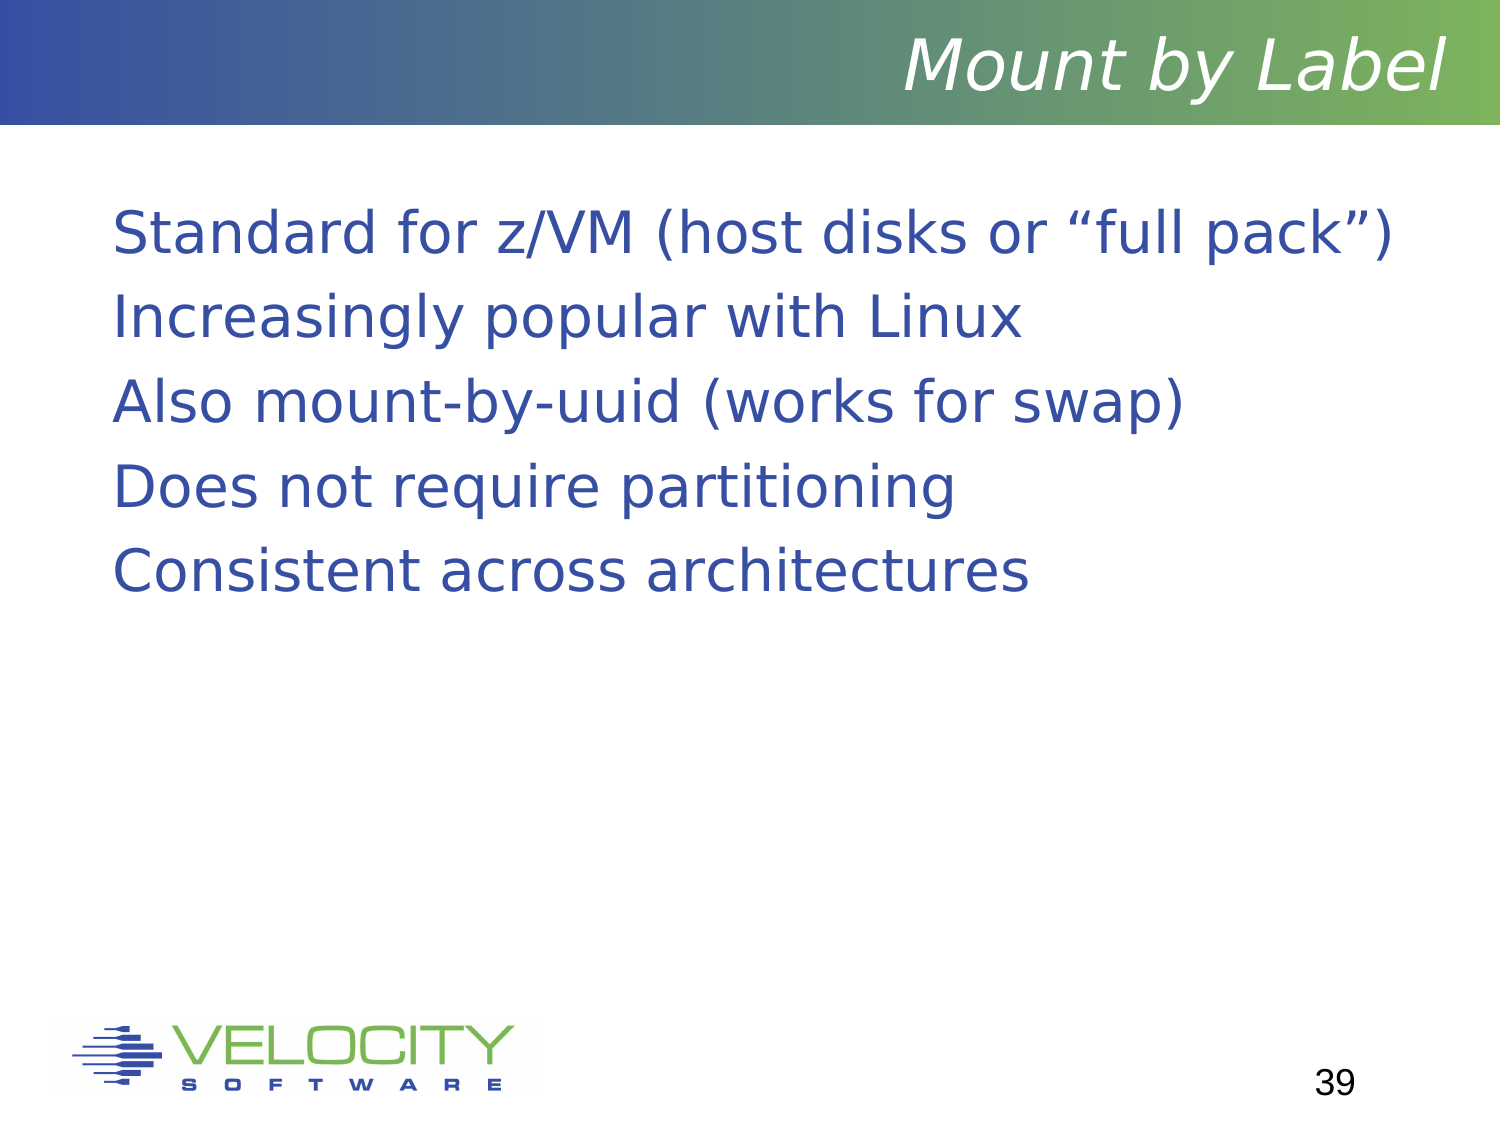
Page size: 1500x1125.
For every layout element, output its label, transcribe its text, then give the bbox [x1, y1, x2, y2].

picture [50, 1021, 538, 1094]
list Standard for z/VM (host disks or “full pack”) Increasingly popular with Linux Also mount-by-uuid (works for swap) Does not require partitioning Consistent across architectures [70, 187, 1438, 988]
title Mount by Label [62, 12, 1463, 113]
